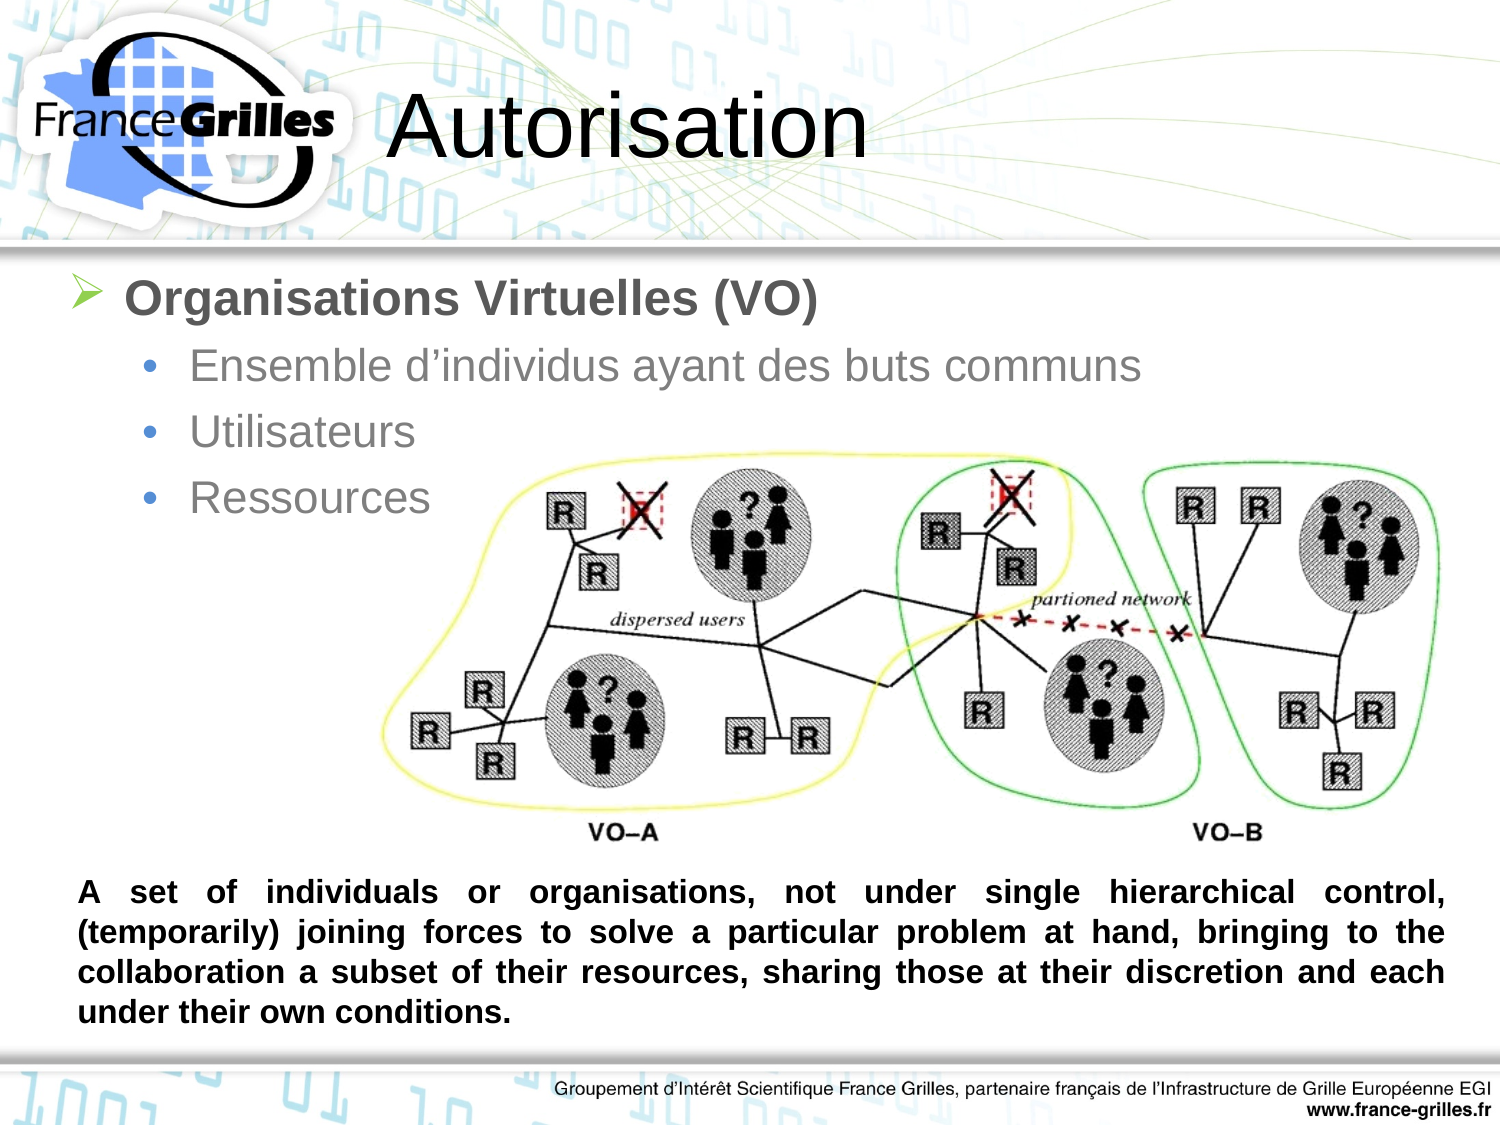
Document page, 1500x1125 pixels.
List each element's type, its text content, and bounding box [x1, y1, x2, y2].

title Autorisation [372, 7, 1459, 244]
text_box A set of individuals or organisations, not under single hierarchical control, (temporarily) joining forces to solve a particular problem at hand, bringing to the collaboration a subset of their resources, sharing those at their discretion and each under their own conditions. [62, 862, 1463, 1038]
picture [0, 0, 1500, 1125]
list Organisations Virtuelles (VO) Ensemble d’individus ayant des buts communs Utilisateurs Ressources [53, 262, 1459, 1024]
